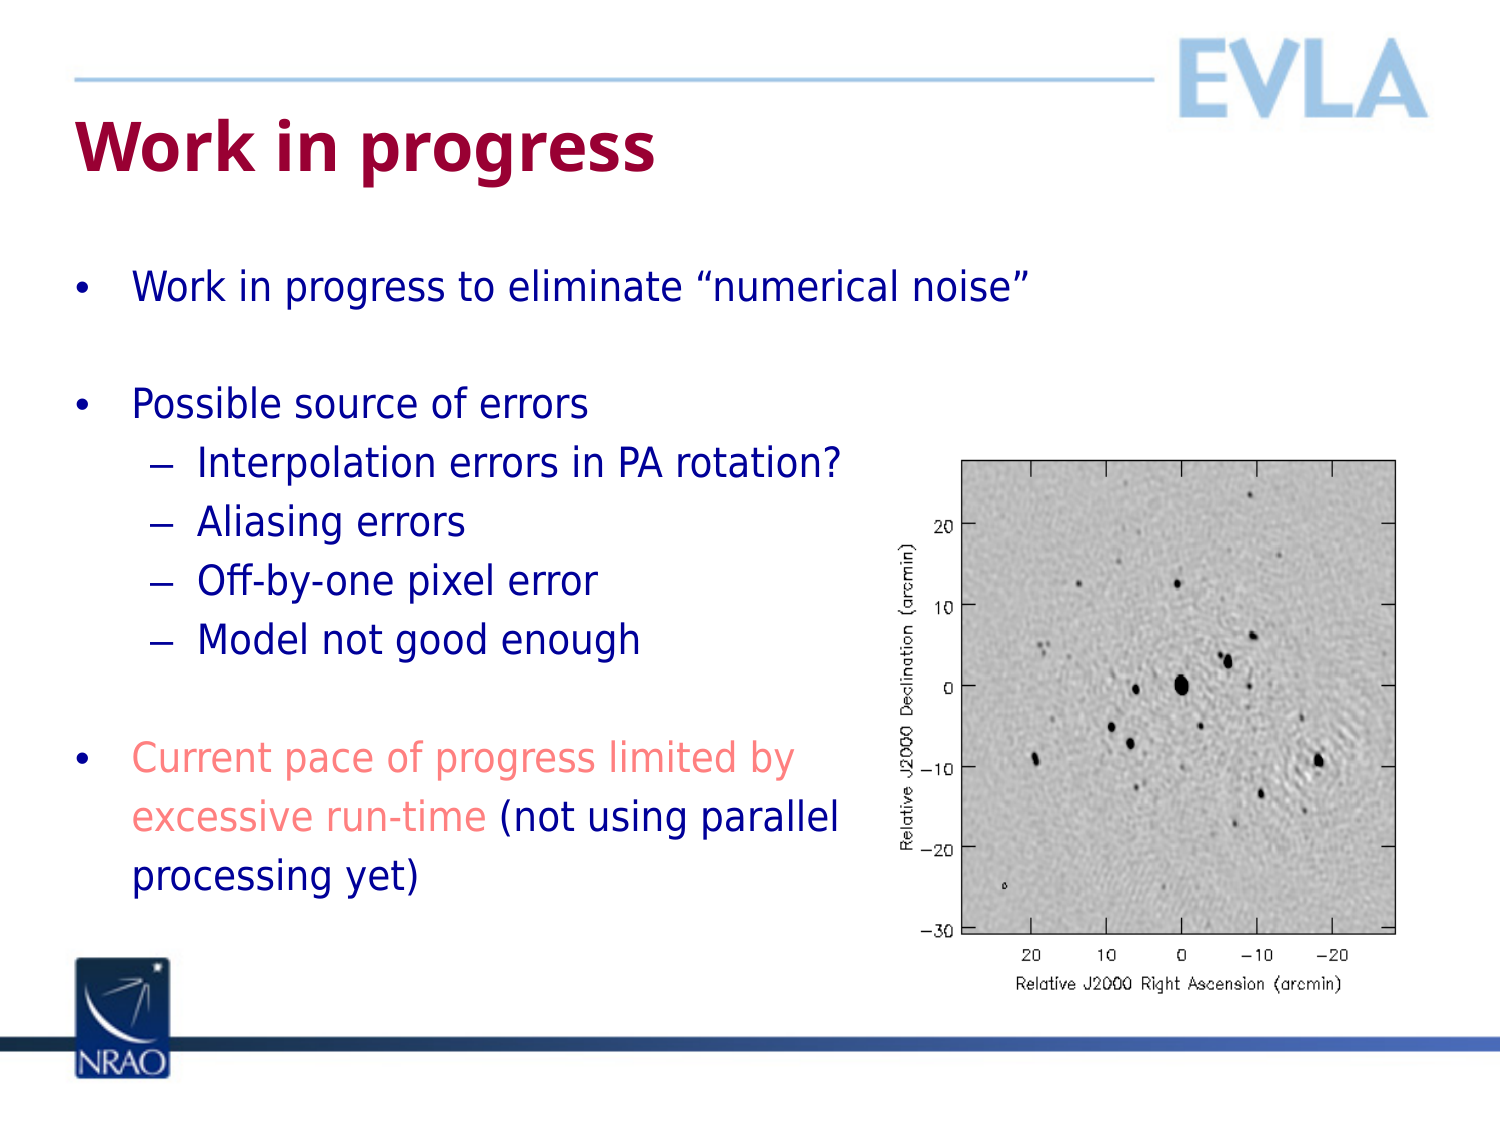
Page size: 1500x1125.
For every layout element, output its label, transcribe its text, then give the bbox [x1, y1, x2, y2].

list Work in progress to eliminate “numerical noise” Possible source of errors Interpolation errors in PA rotation? Aliasing errors Off-by-one pixel error Model not good enough Current pace of progress limited by excessive run-time (not using parallel processing yet) [75, 262, 1426, 991]
picture [0, 0, 1500, 1125]
title Work in progress [75, 90, 1426, 200]
